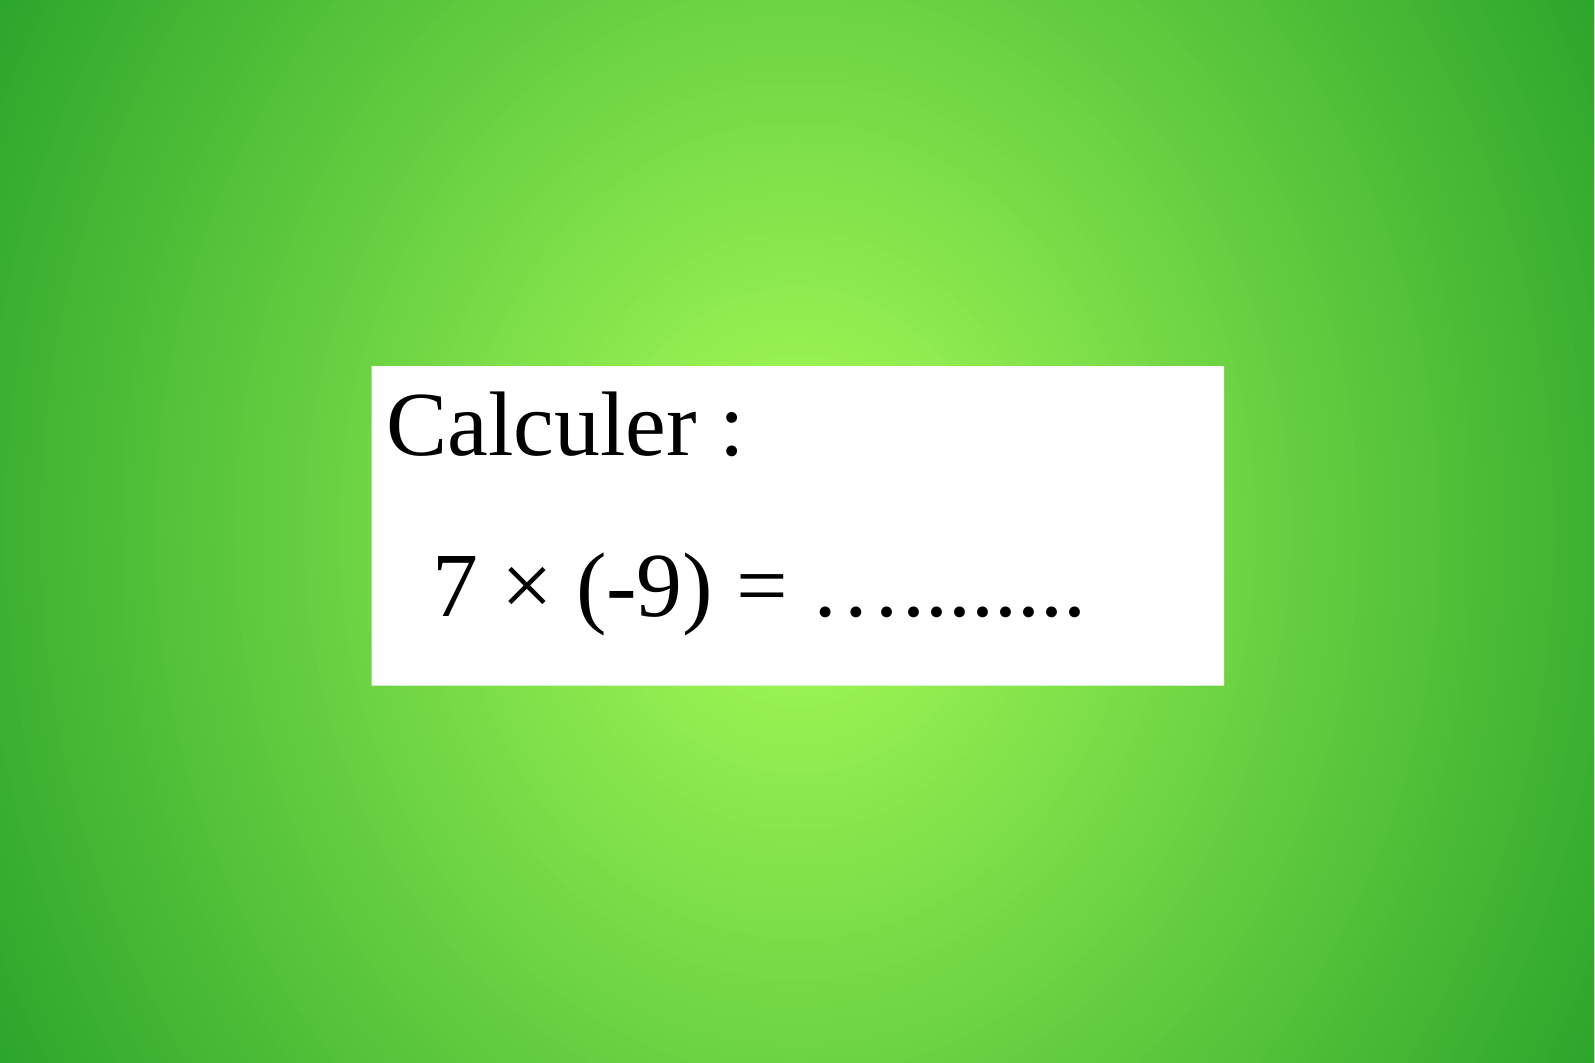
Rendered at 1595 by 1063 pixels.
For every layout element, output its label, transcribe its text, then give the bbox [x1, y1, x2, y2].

picture [0, 0, 1595, 1063]
text_box Calculer : 7 × (-9) = …........ [371, 366, 1225, 686]
